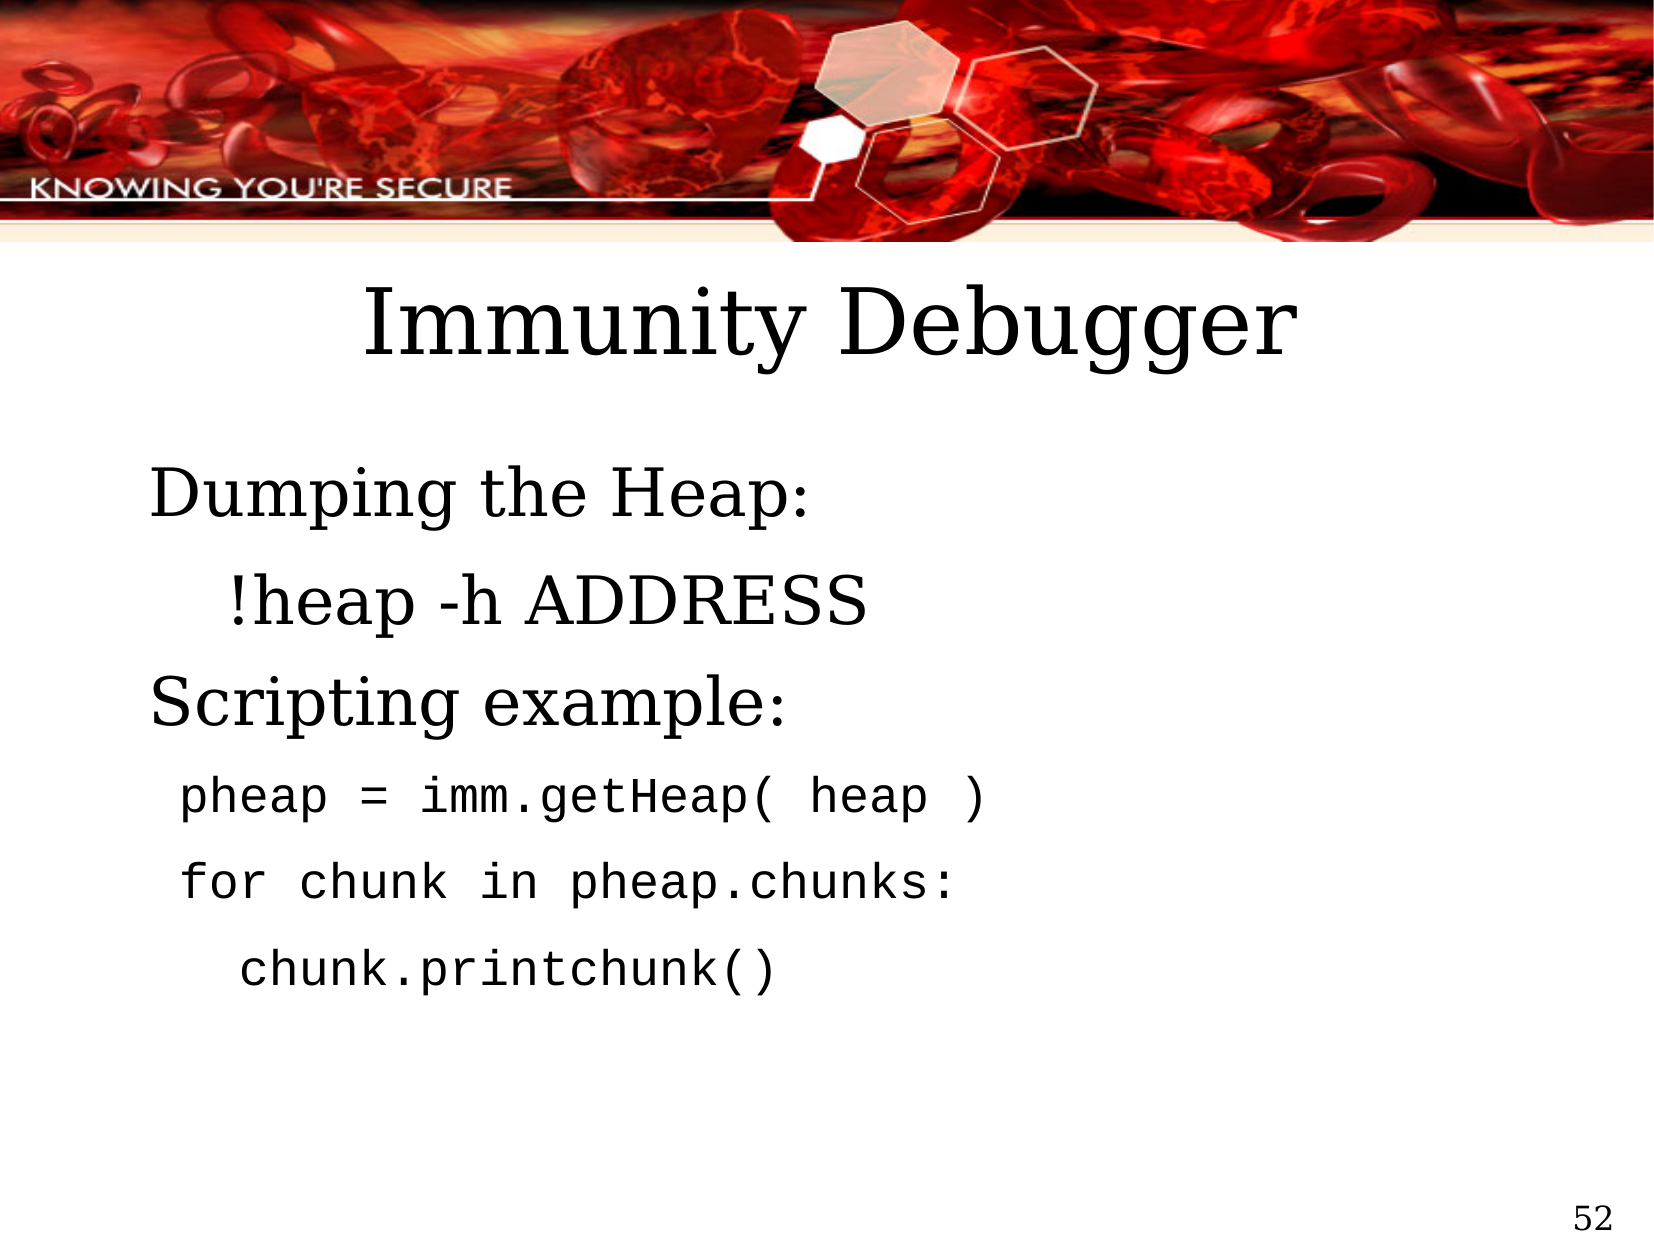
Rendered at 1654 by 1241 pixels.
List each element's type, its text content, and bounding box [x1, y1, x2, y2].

picture [0, 0, 1654, 242]
list Dumping the Heap: !heap -h ADDRESS Scripting example: pheap = imm.getHeap( heap ) for chunk in pheap.chunks: chunk.printchunk() [131, 454, 1544, 1189]
title Immunity Debugger [123, 219, 1536, 427]
